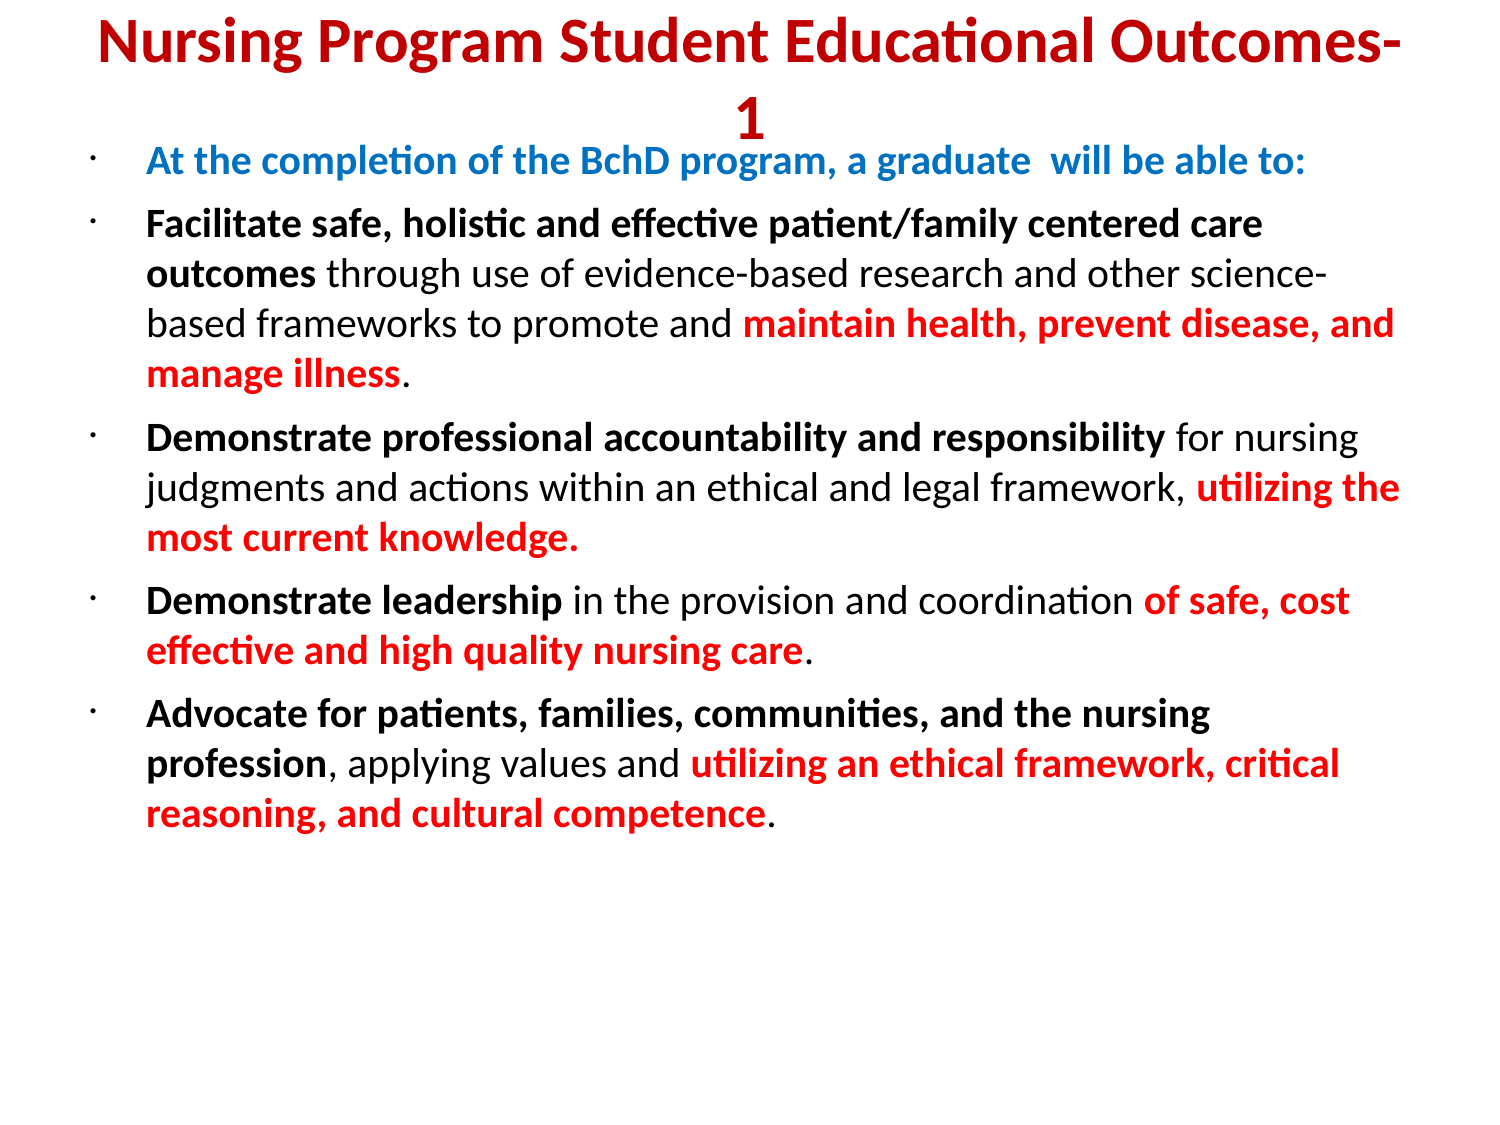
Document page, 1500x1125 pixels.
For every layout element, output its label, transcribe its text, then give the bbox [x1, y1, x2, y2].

title Nursing Program Student Educational Outcomes-1 [75, 45, 1425, 125]
list At the completion of the BchD program, a graduate will be able to: Facilitate safe, holistic and effective patient/family centered care outcomes through use of evidence-based research and other science-based frameworks to promote and maintain health, prevent disease, and manage illness. Demonstrate professional accountability and responsibility for nursing judgments and actions within an ethical and legal framework, utilizing the most current knowledge. Demonstrate leadership in the provision and coordination of safe, cost effective and high quality nursing care. Advocate for patients, families, communities, and the nursing profession, applying values and utilizing an ethical framework, critical reasoning, and cultural competence. [75, 125, 1425, 1071]
